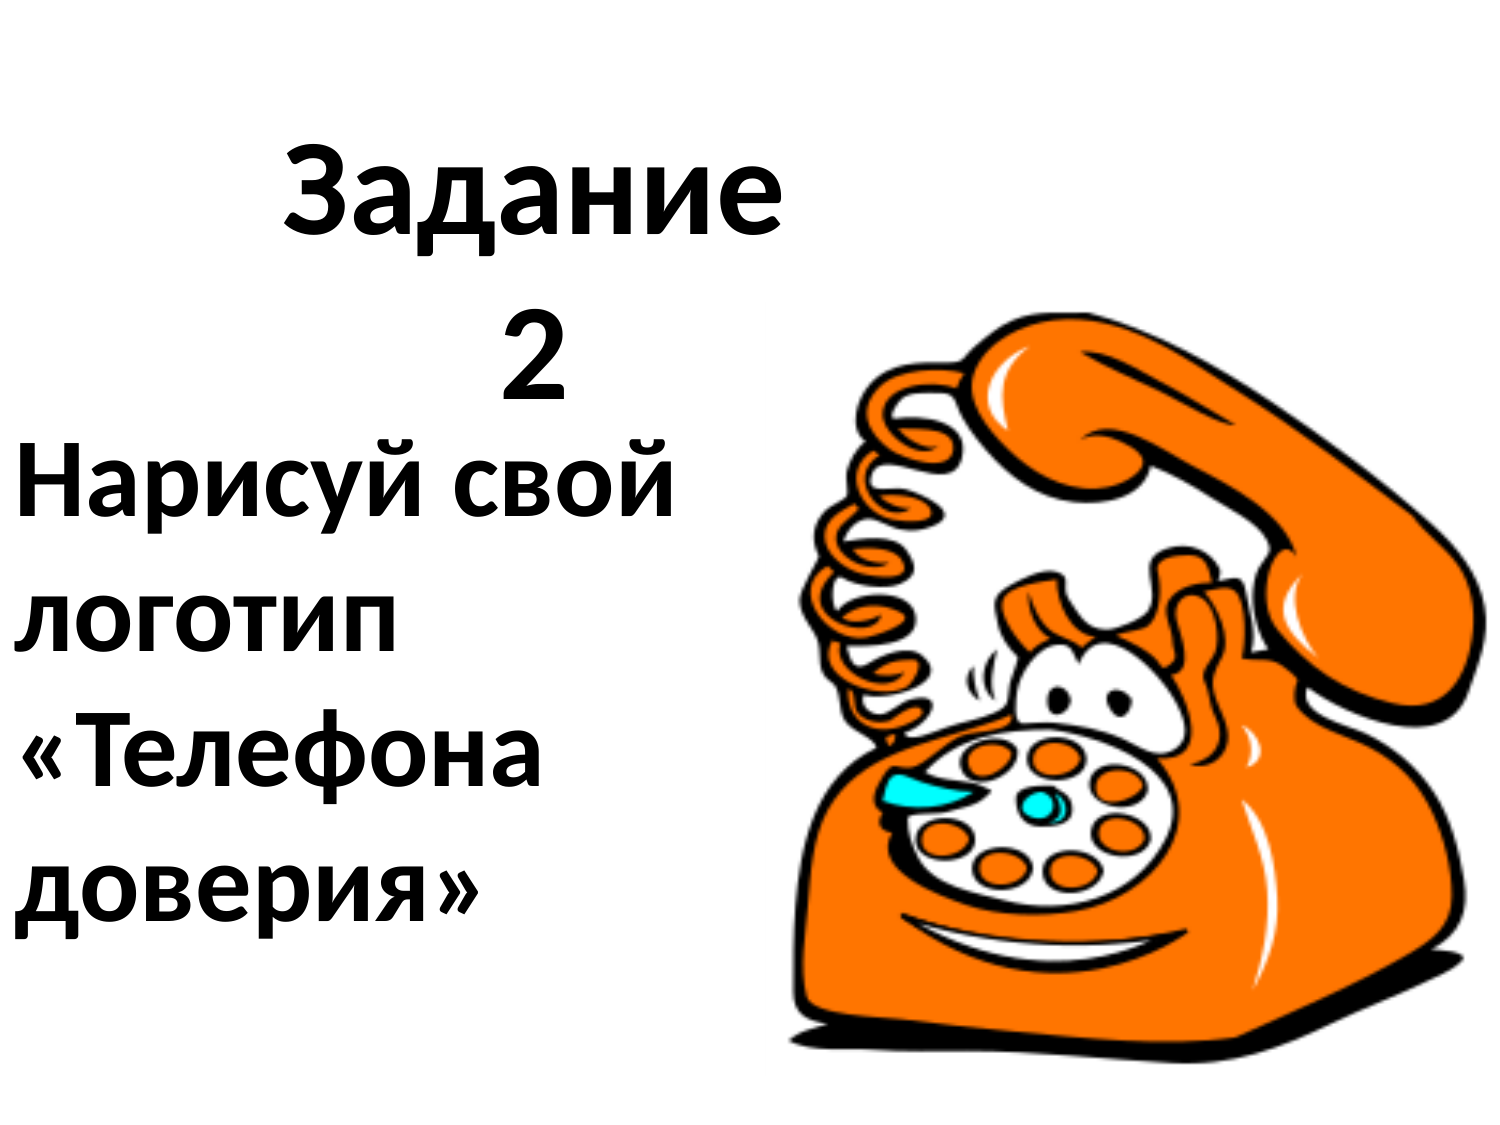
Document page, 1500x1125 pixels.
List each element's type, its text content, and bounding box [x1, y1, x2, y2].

text_box Задание 2 [159, 89, 910, 435]
text_box Нарисуй свой логотип «Телефона доверия» [0, 396, 845, 952]
picture [764, 302, 1500, 1076]
